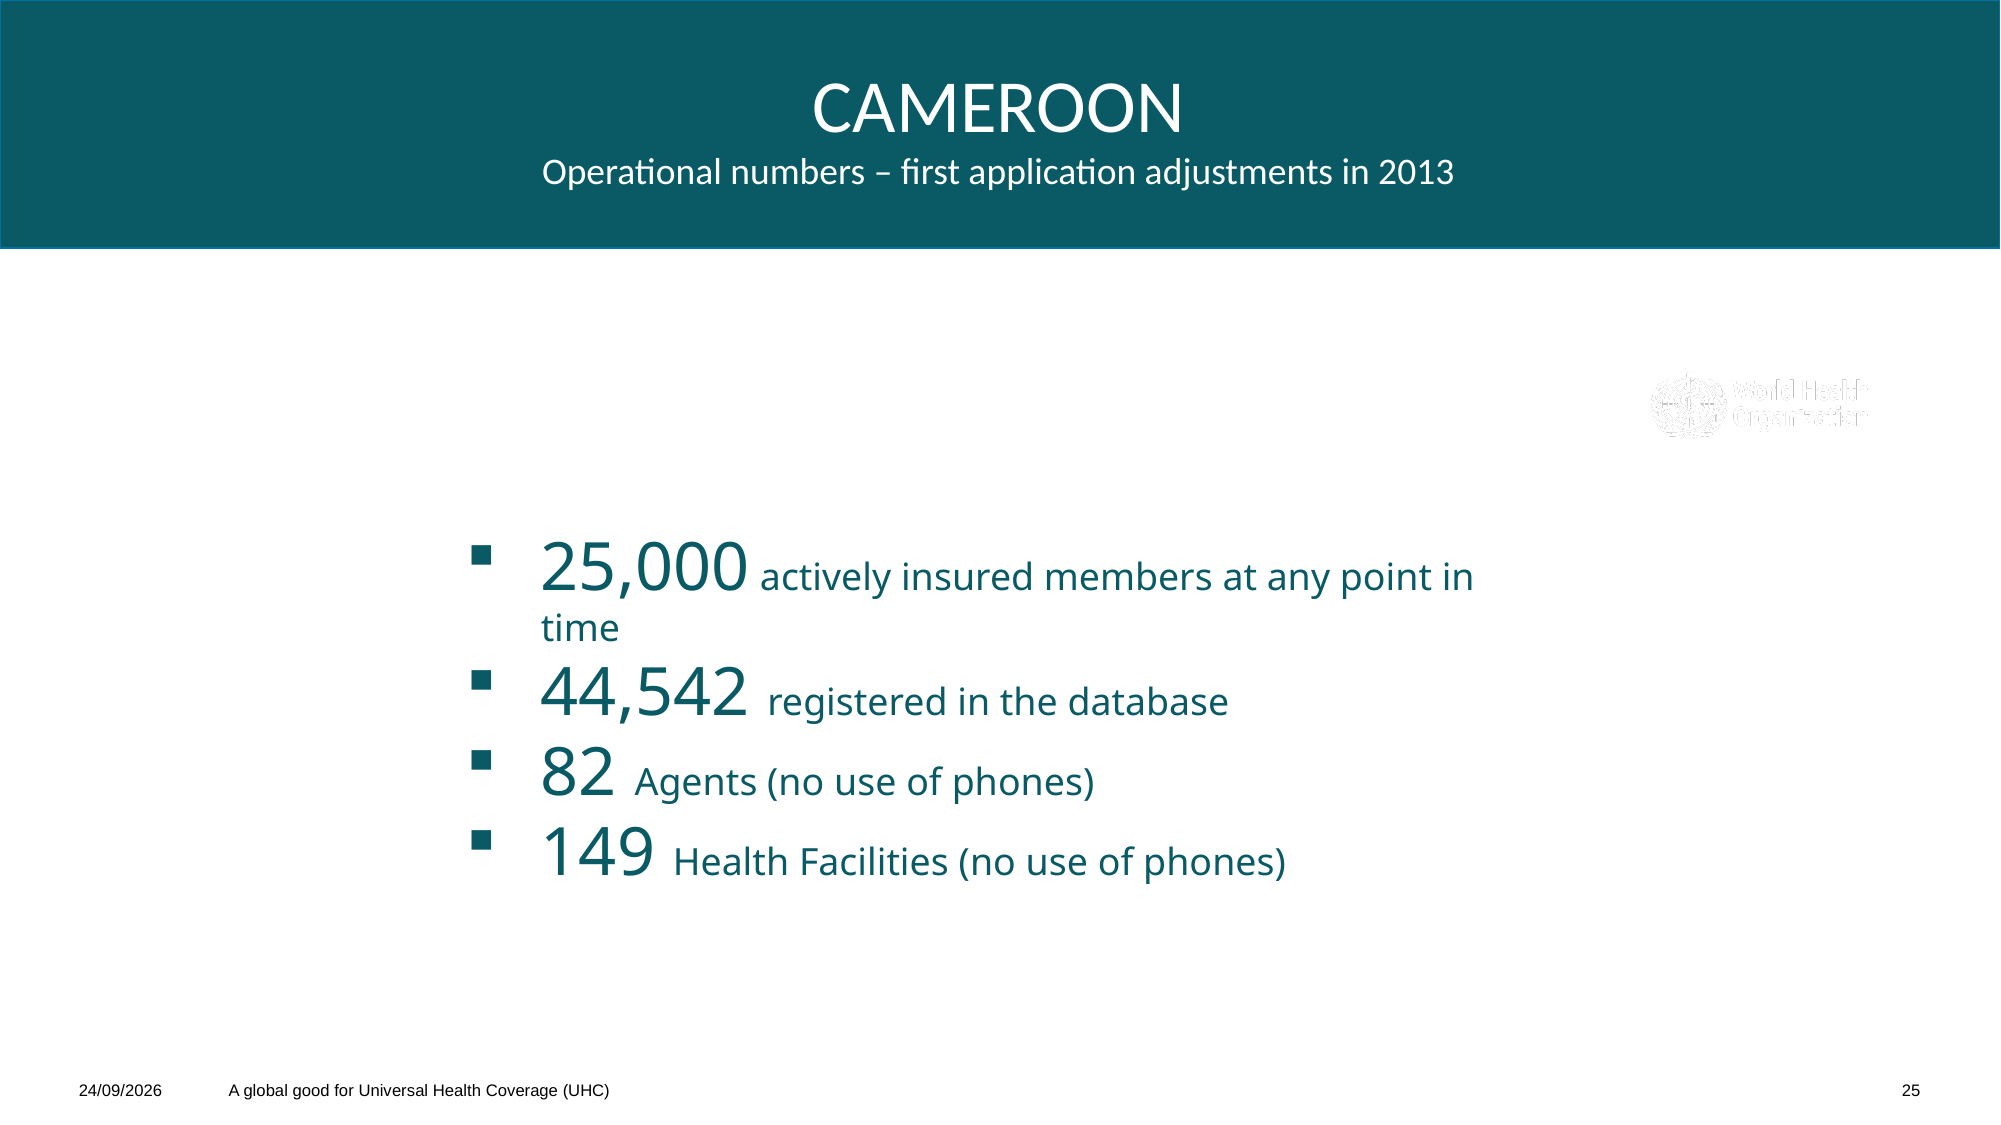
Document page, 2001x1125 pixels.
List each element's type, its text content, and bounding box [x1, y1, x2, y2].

text_box [0, 0, 2000, 249]
text_box CAMEROON Operational numbers – first application adjustments in 2013 [77, 49, 1921, 290]
footer A global good for Universal Health Coverage (UHC) [228, 1079, 873, 1125]
slide_number 29/06/2020 [78, 1079, 209, 1109]
slide_number <number> [1872, 1079, 1921, 1109]
text_box 25,000 actively insured members at any point in time 44,542 registered in the database 82 Agents (no use of phones) 149 Health Facilities (no use of phones) [451, 516, 1549, 897]
picture [1596, 349, 1922, 463]
